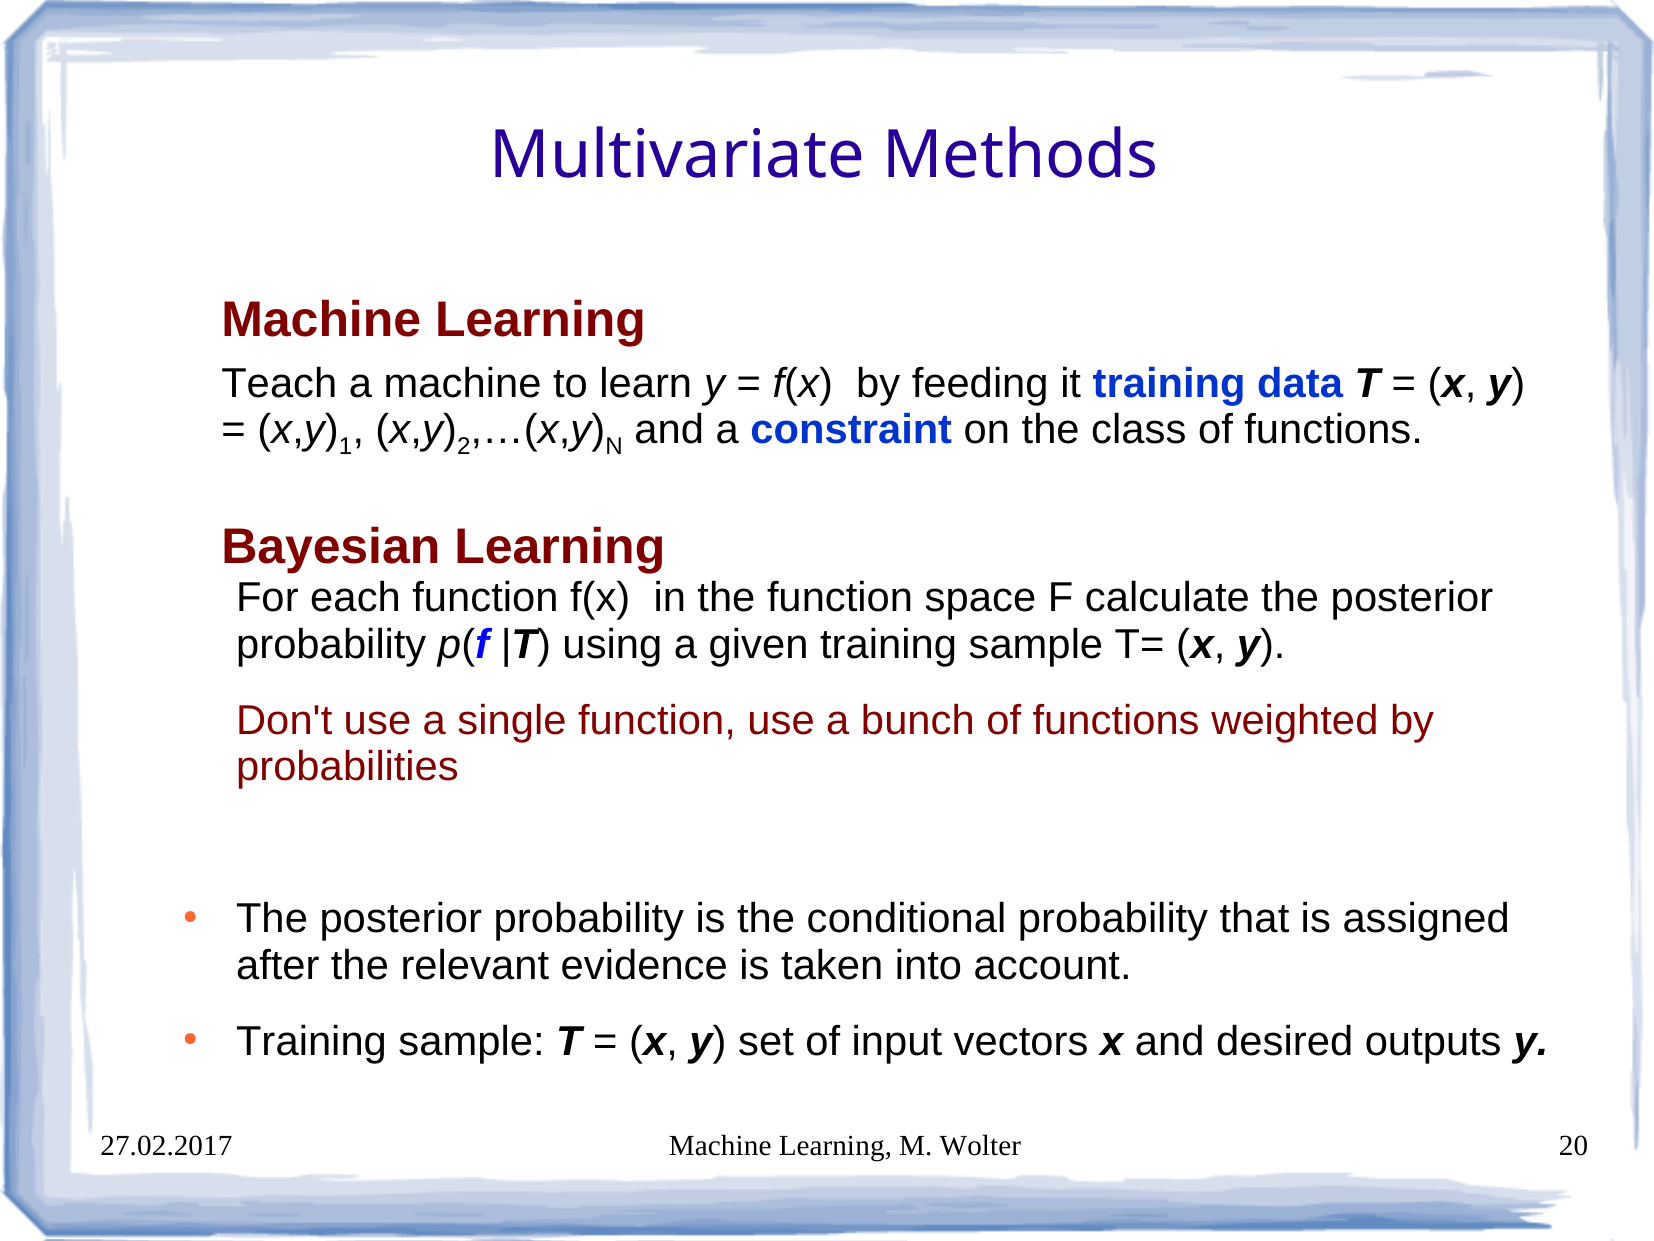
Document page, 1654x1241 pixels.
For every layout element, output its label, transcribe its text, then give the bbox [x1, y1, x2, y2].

title Multivariate Methods [187, 40, 1463, 225]
list Machine Learning Teach a machine to learn y = f(x) by feeding it training data T = (x, y) = (x,y)1, (x,y)2,…(x,y)N and a constraint on the class of functions. Bayesian Learning For each function f(x) in the function space F calculate the posterior probability p(f |T) using a given training sample T= (x, y). Don't use a single function, use a bunch of functions weighted by probabilities The posterior probability is the conditional probability that is assigned after the relevant evidence is taken into account. Training sample: T = (x, y) set of input vectors x and desired outputs y. [150, 225, 1576, 1072]
picture [0, 0, 1654, 1241]
